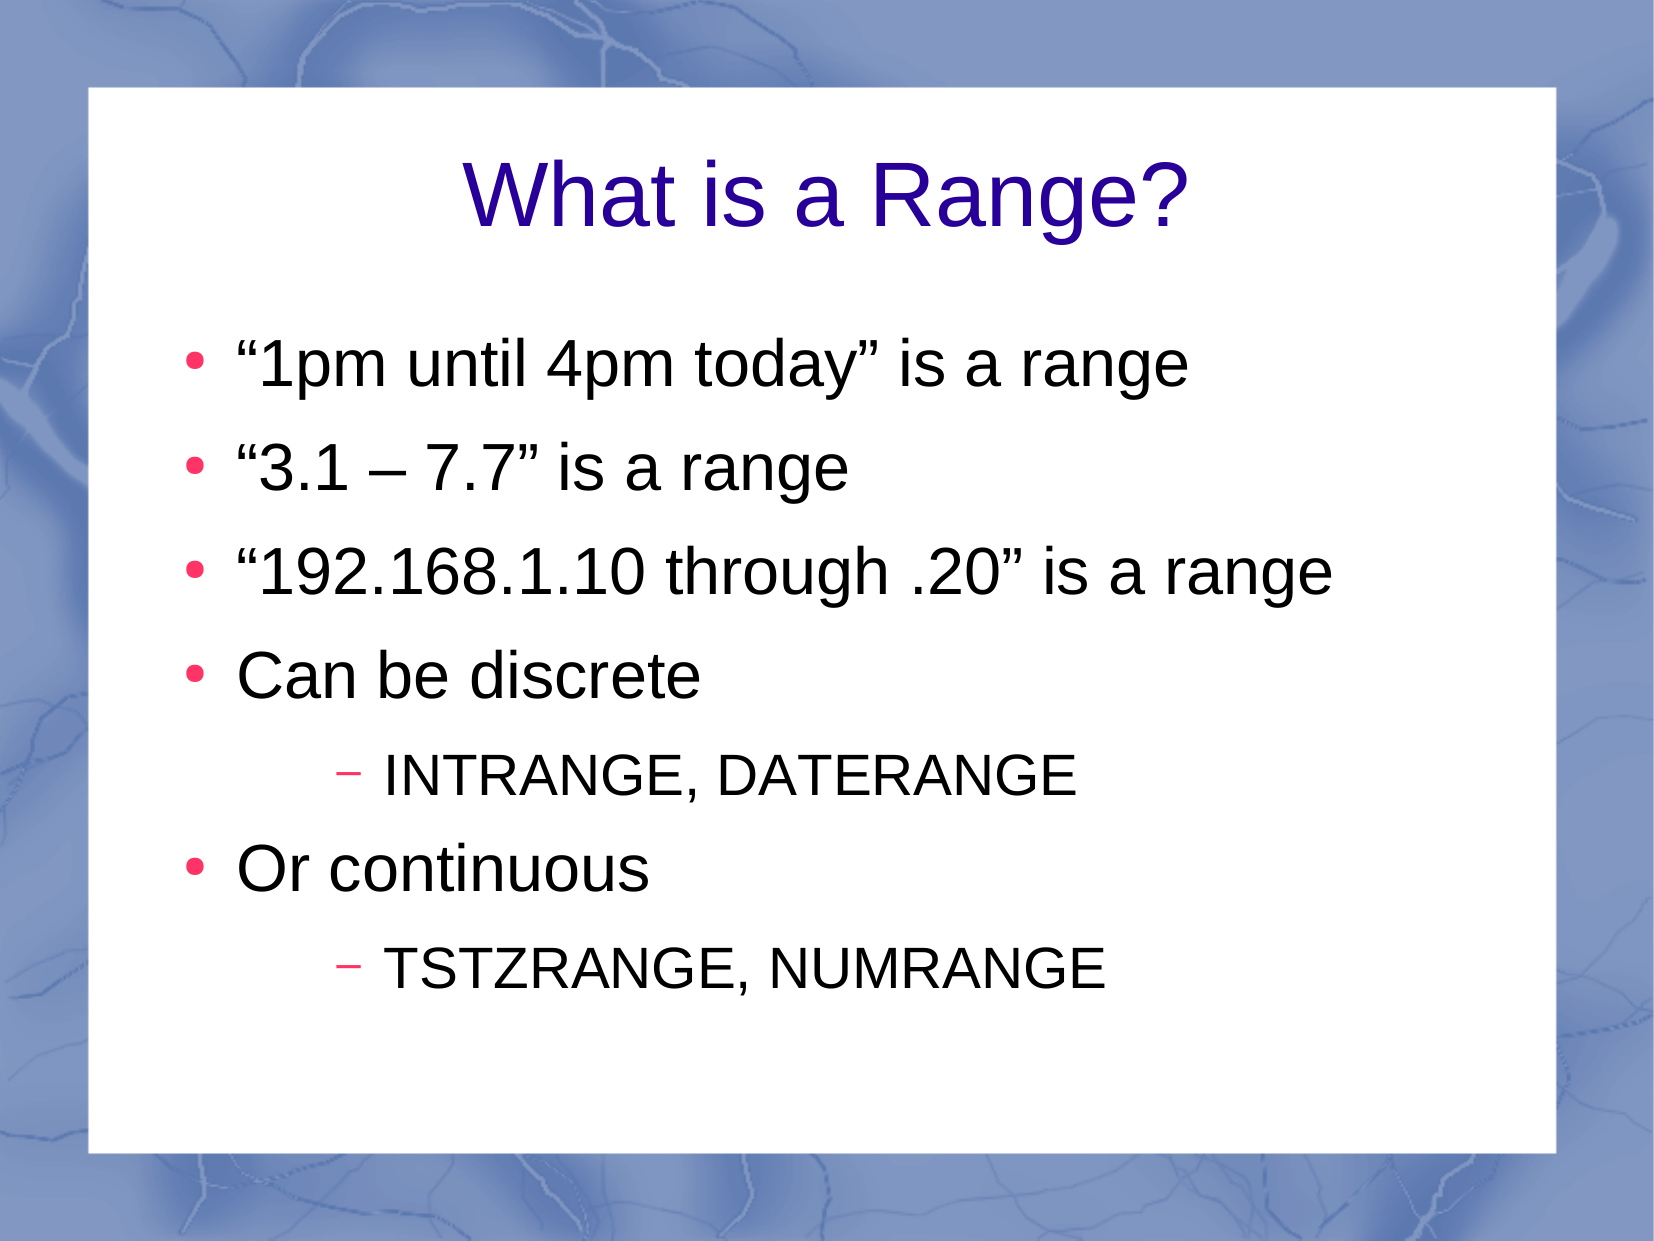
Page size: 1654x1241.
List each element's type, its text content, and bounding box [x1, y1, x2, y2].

title What is a Range? [118, 90, 1536, 298]
picture [0, 0, 1654, 1241]
list “1pm until 4pm today” is a range “3.1 – 7.7” is a range “192.168.1.10 through .20” is a range Can be discrete INTRANGE, DATERANGE Or continuous TSTZRANGE, NUMRANGE [147, 325, 1506, 1130]
